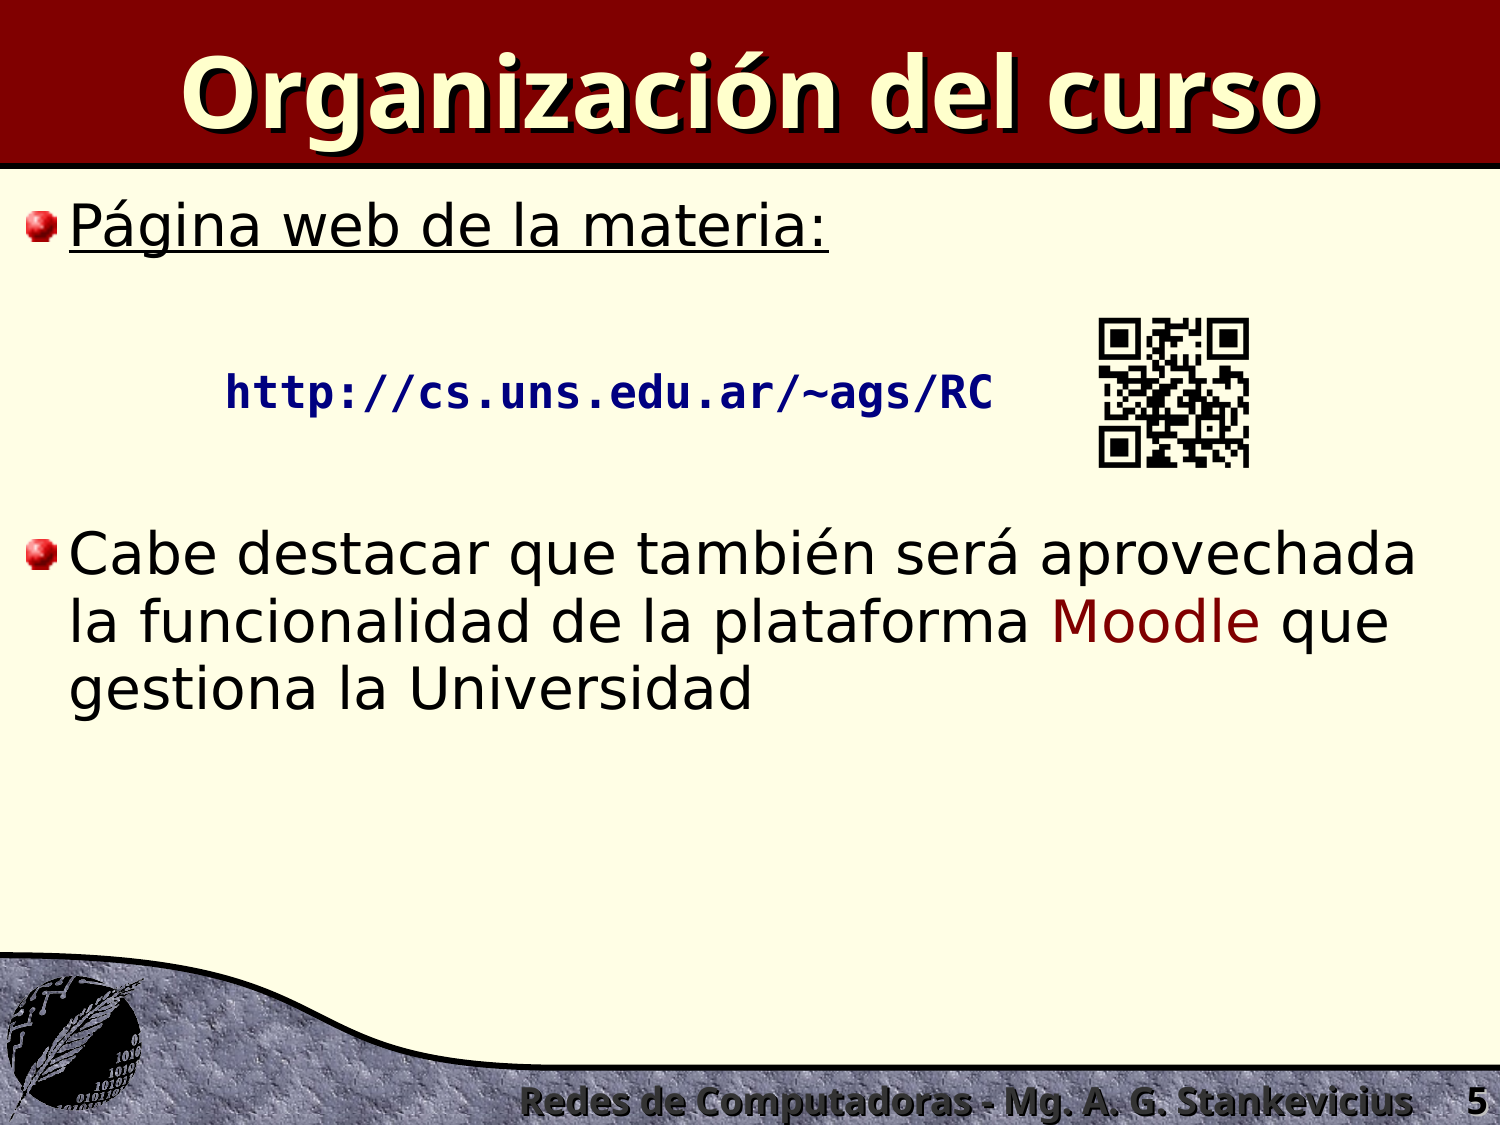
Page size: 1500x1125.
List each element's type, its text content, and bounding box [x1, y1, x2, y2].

list Página web de la materia: http://cs.uns.edu.ar/~ags/RC Cabe destacar que también será aprovechada la funcionalidad de la plataforma Moodle que gestiona la Universidad [11, 192, 1486, 971]
picture [1047, 1100, 1054, 1110]
picture [0, 959, 1500, 1125]
picture [1075, 294, 1274, 493]
title Organización del curso [15, 5, 1485, 160]
picture [790, 1100, 795, 1110]
